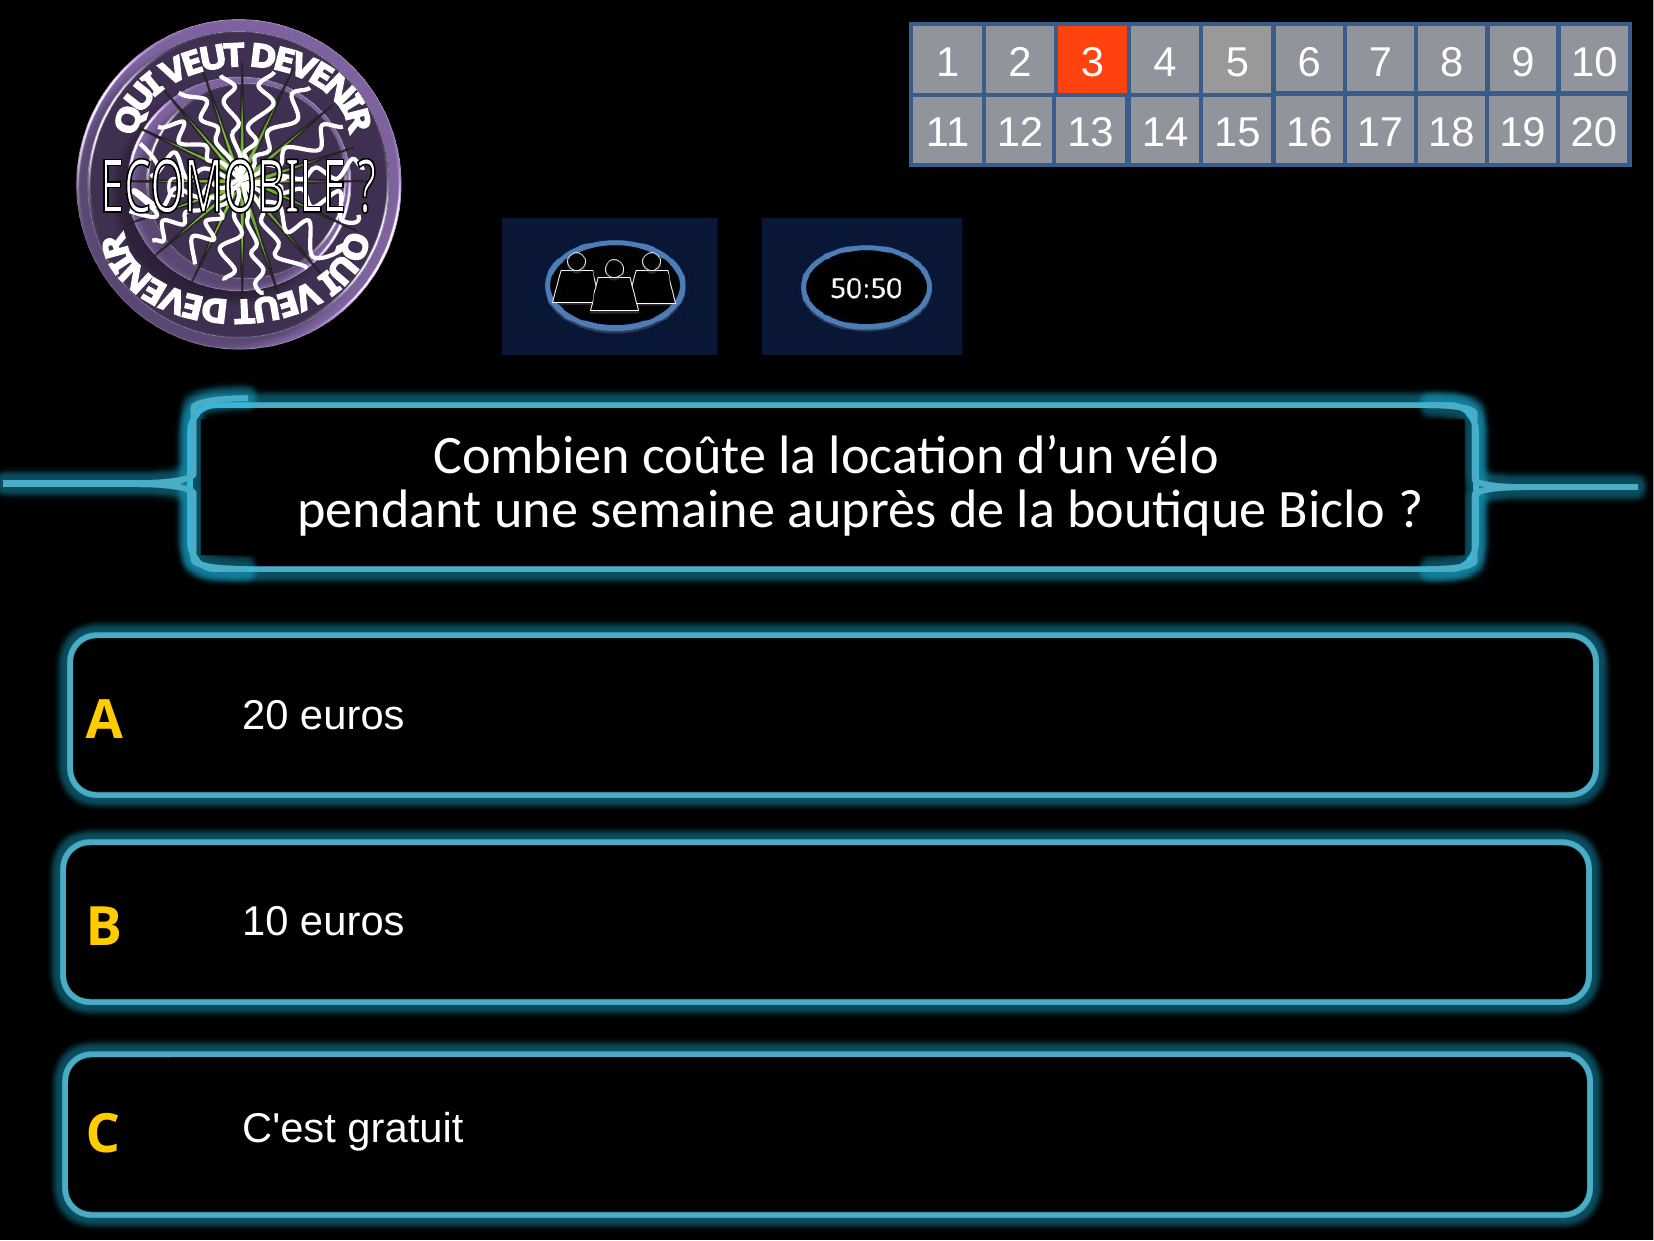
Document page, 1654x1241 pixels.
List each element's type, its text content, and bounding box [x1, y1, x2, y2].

picture [45, 1034, 1610, 1235]
text_box 3 [1056, 24, 1128, 95]
text_box 15 [1201, 94, 1273, 166]
picture [50, 615, 1616, 815]
text_box 6 [1273, 24, 1344, 93]
text_box 1 [911, 24, 983, 94]
text_box 12 [983, 94, 1054, 166]
text_box 13 [1054, 94, 1127, 166]
text_box 10 [1558, 24, 1630, 93]
text_box 9 [1487, 24, 1558, 93]
picture [53, 18, 402, 370]
text_box 14 [1128, 94, 1201, 166]
text_box 16 [1273, 93, 1345, 166]
text_box 7 [1344, 24, 1416, 93]
text_box 8 [1416, 24, 1487, 93]
text_box 17 [1345, 93, 1415, 166]
title Combien coûte la location d’un vélo pendant une semaine auprès de la boutique Biclo ? [200, 419, 1465, 556]
text_box 19 [1486, 93, 1558, 166]
text_box 18 [1415, 93, 1486, 166]
list 10 euros [171, 850, 1571, 993]
list 20 euros [171, 643, 1571, 786]
picture [43, 822, 1609, 1022]
text_box 11 [911, 94, 983, 166]
text_box 4 [1128, 24, 1201, 94]
list C'est gratuit [171, 1057, 1571, 1199]
text_box 2 [983, 24, 1056, 94]
text_box 20 [1558, 93, 1630, 166]
text_box 5 [1201, 24, 1273, 94]
picture [0, 377, 1654, 591]
